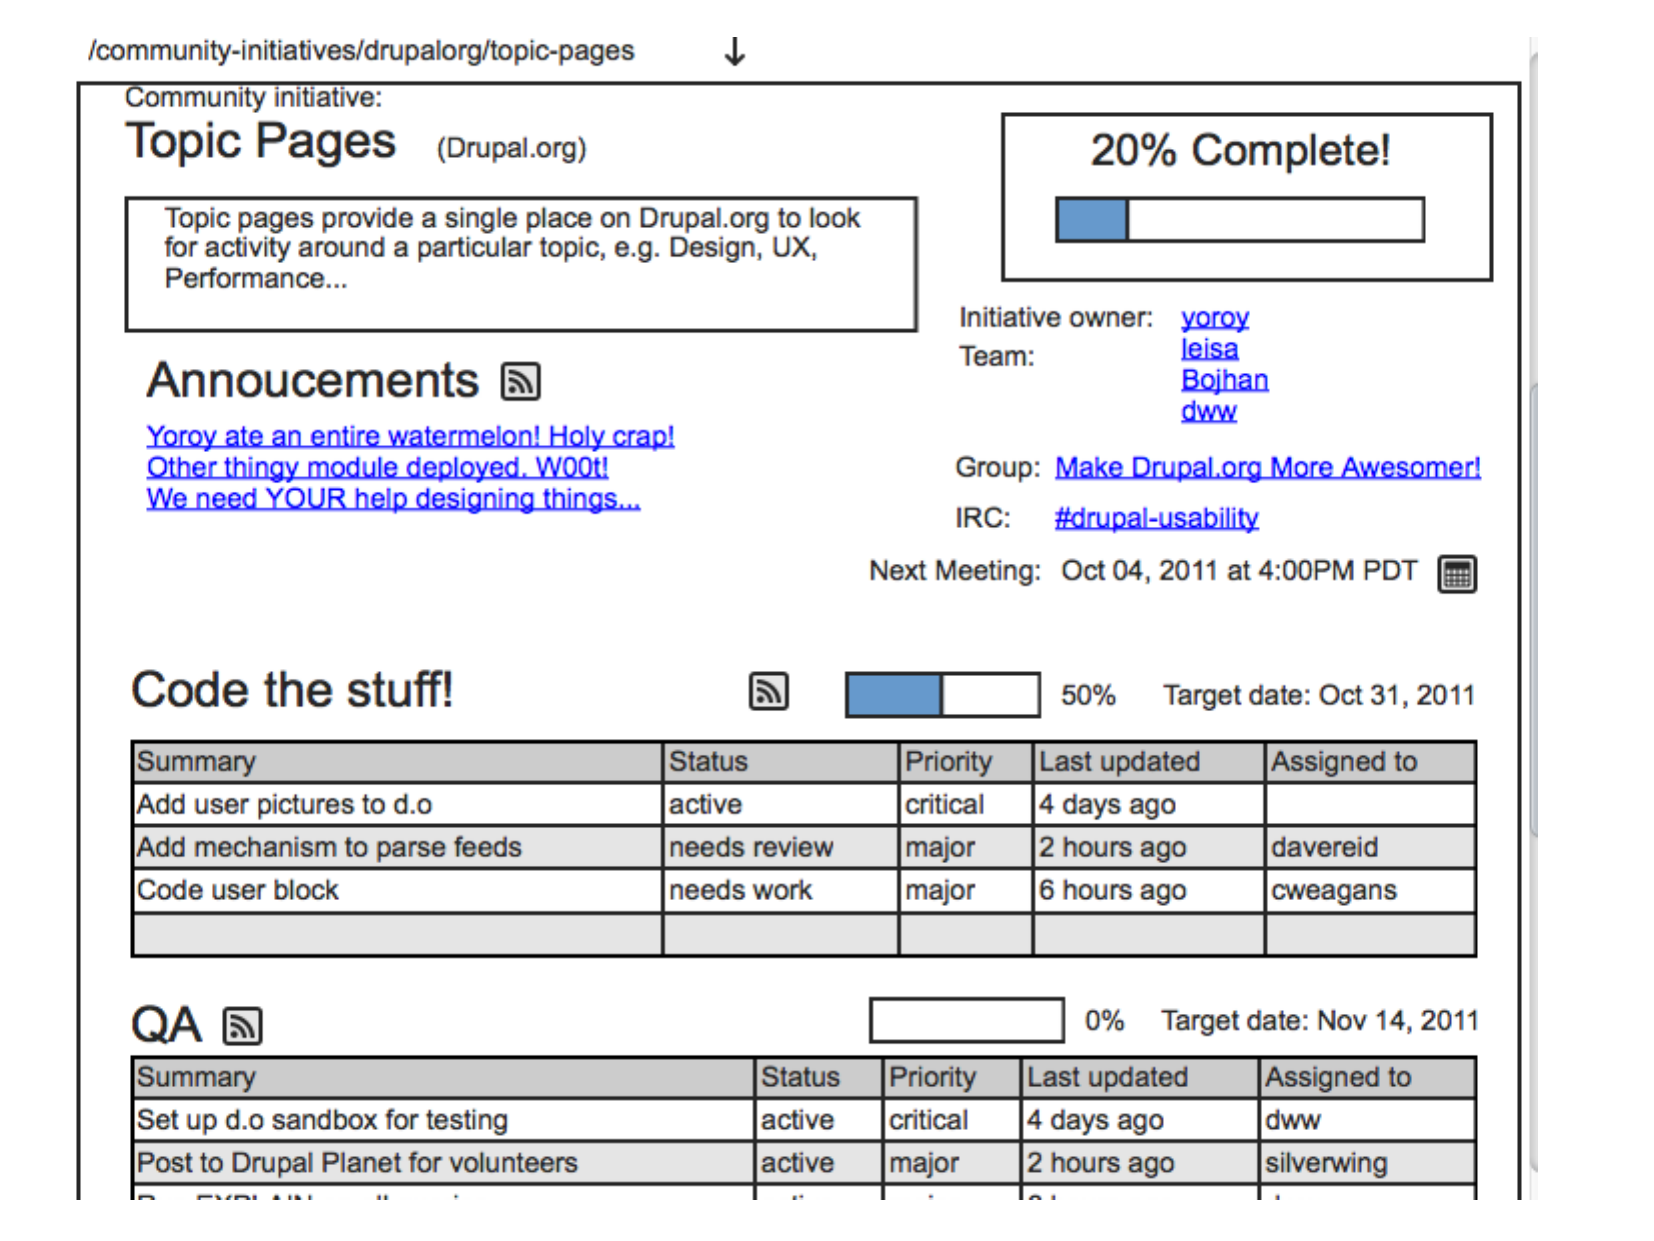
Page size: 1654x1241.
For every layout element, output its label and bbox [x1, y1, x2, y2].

picture [75, 37, 1538, 1201]
